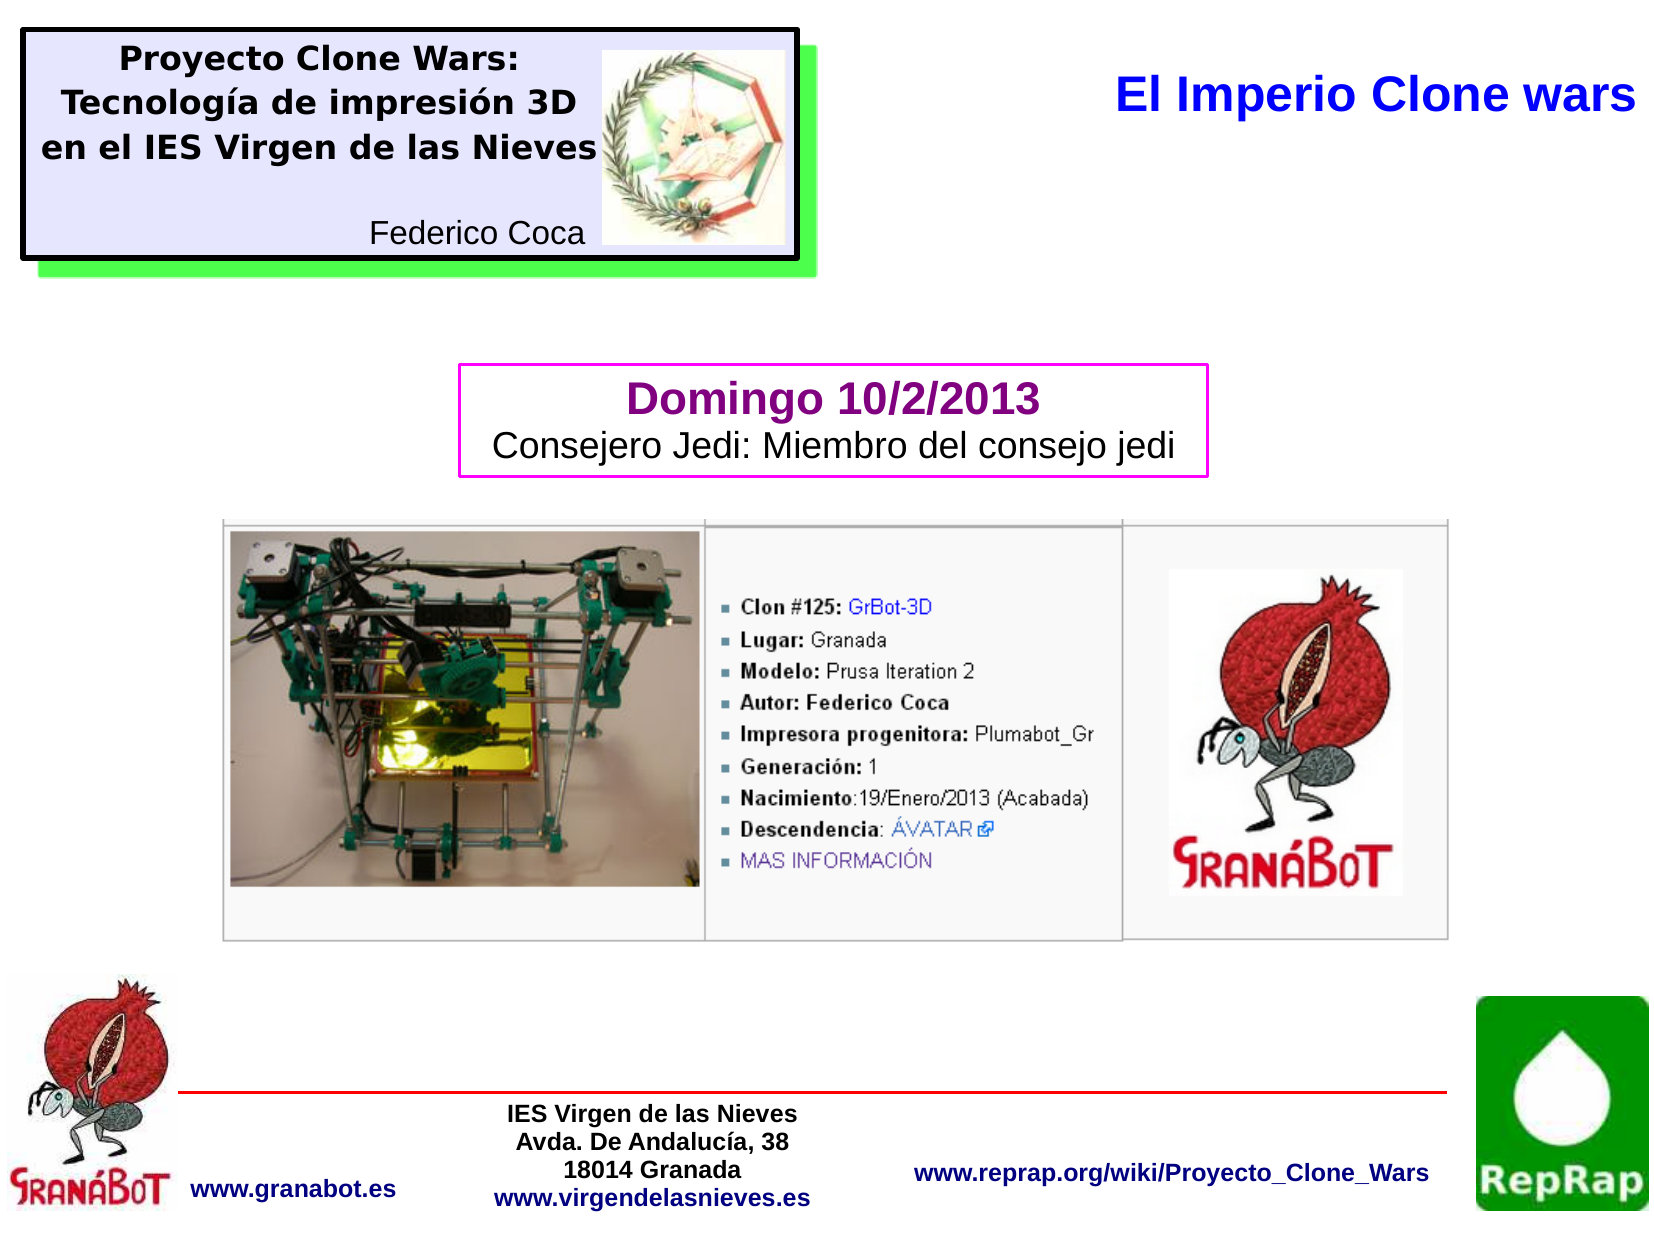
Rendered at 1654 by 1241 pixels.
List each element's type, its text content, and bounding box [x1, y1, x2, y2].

text_box IES Virgen de las Nieves Avda. De Andalucía, 38 18014 Granada www.virgendelasnieves.es [479, 1092, 827, 1223]
text_box www.reprap.org/wiki/Proyecto_Clone_Wars [899, 1151, 1447, 1196]
text_box El Imperio Clone wars [1100, 59, 1654, 131]
text_box Domingo 10/2/2013 Consejero Jedi: Miembro del consejo jedi [459, 364, 1208, 477]
picture [1476, 996, 1649, 1211]
text_box Federico Coca [354, 206, 601, 259]
text_box www.granabot.es [178, 1167, 414, 1211]
text_box Proyecto Clone Wars: Tecnología de impresión 3D en el IES Virgen de las Nieves [23, 29, 798, 259]
picture [602, 50, 786, 245]
picture [215, 519, 1452, 945]
picture [7, 974, 178, 1211]
